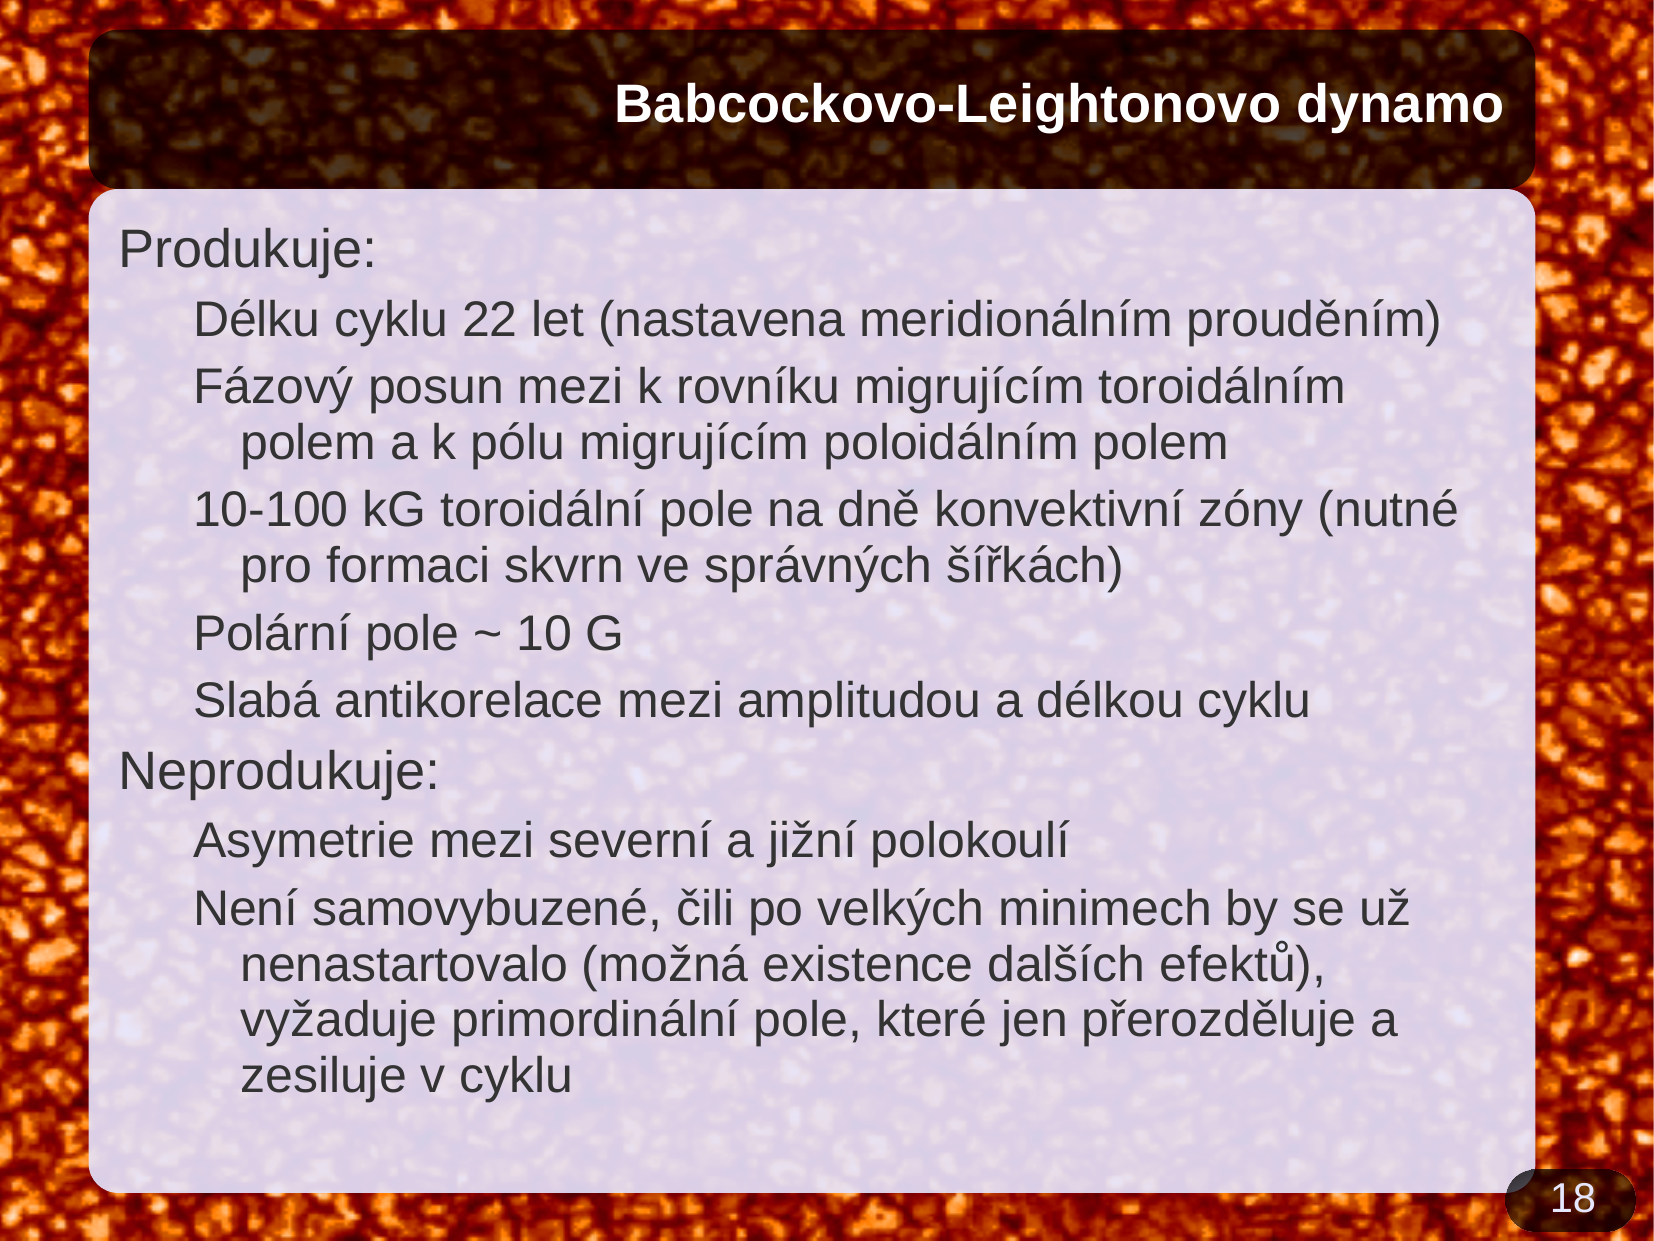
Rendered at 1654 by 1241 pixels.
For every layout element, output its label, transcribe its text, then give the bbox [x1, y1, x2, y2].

picture [0, 0, 1654, 1241]
list Produkuje: Délku cyklu 22 let (nastavena meridionálním prouděním) Fázový posun mezi k rovníku migrujícím toroidálním polem a k pólu migrujícím poloidálním polem 10-100 kG toroidální pole na dně konvektivní zóny (nutné pro formaci skvrn ve správných šířkách) Polární pole ~ 10 G Slabá antikorelace mezi amplitudou a délkou cyklu Neprodukuje: Asymetrie mezi severní a jižní polokoulí Není samovybuzené, čili po velkých minimech by se už nenastartovalo (možná existence dalších efektů), vyžaduje primordinální pole, které jen přerozděluje a zesiluje v cyklu [118, 218, 1477, 1164]
title Babcockovo-Leightonovo dynamo [118, 59, 1506, 148]
